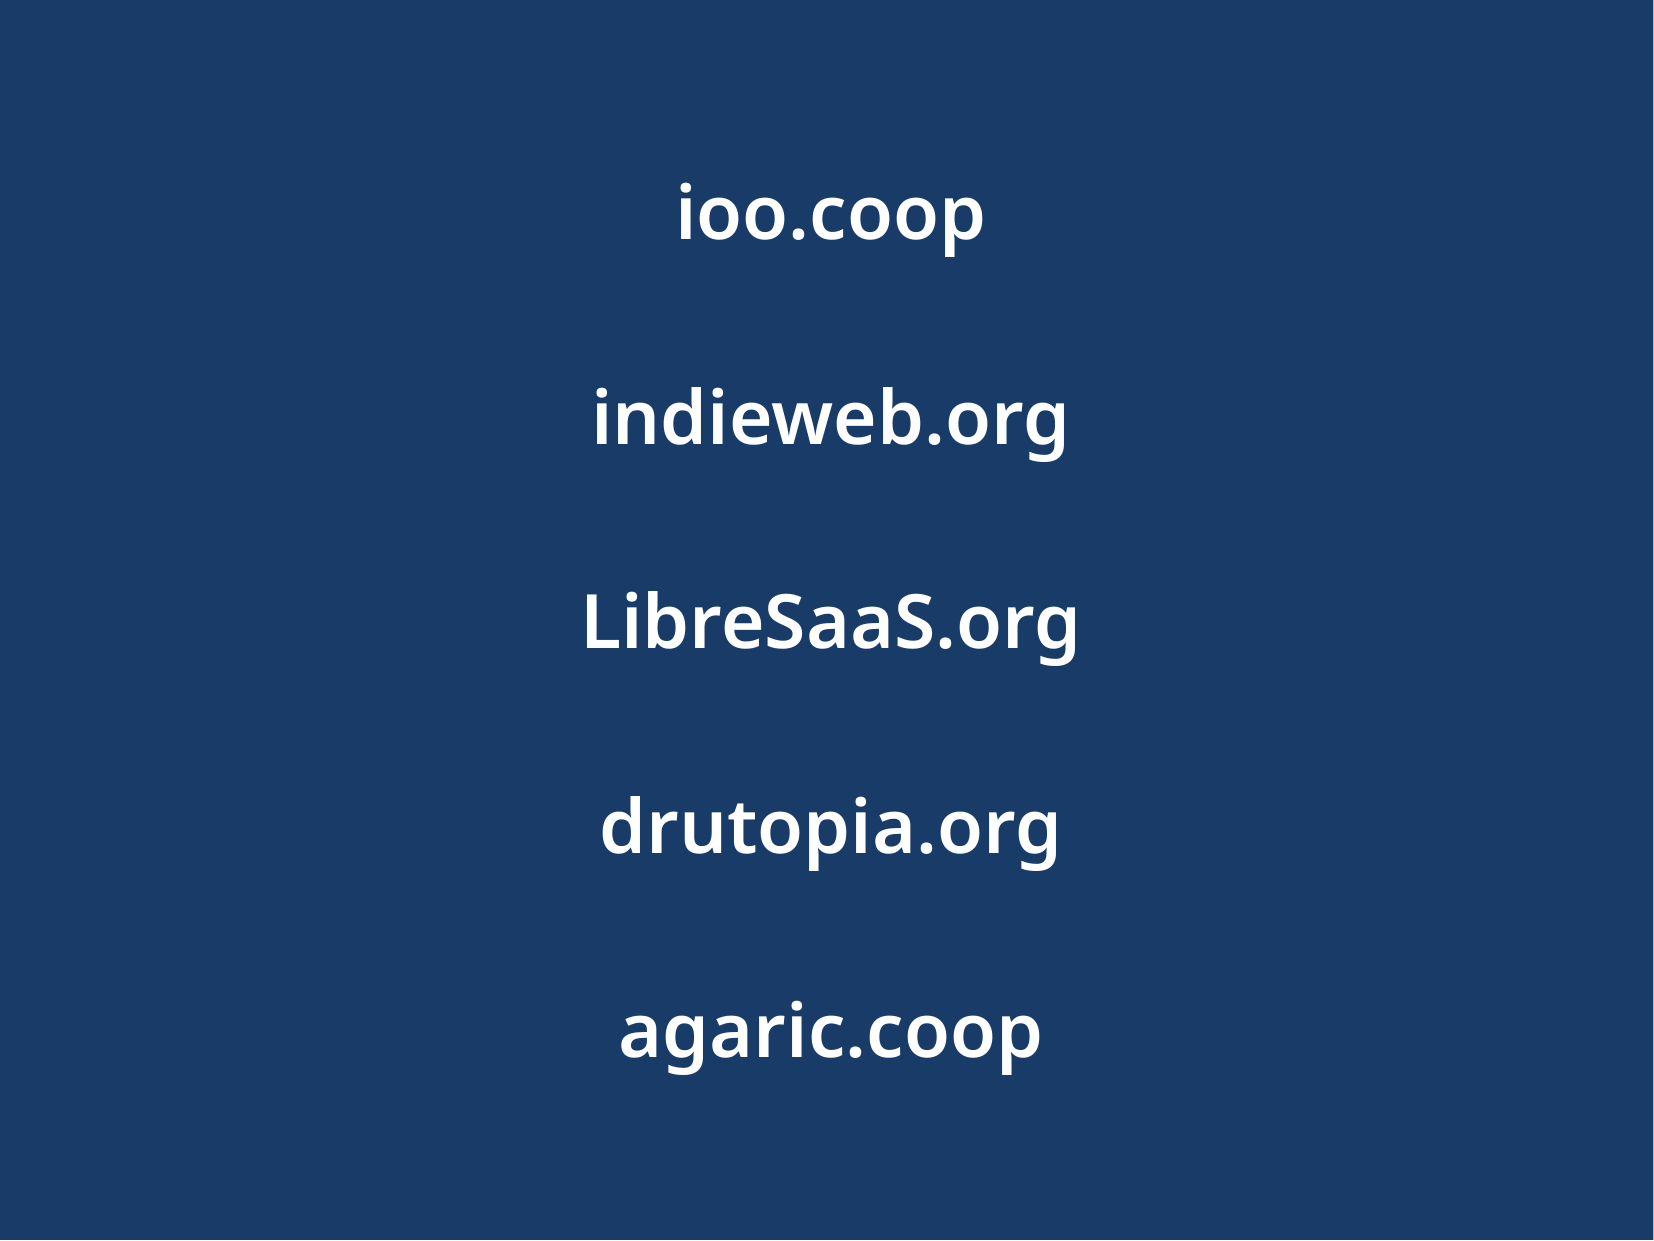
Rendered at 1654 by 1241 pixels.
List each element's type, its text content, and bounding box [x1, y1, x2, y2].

title ioo.coop indieweb.org LibreSaaS.org drutopia.org agaric.coop [86, 27, 1575, 1212]
